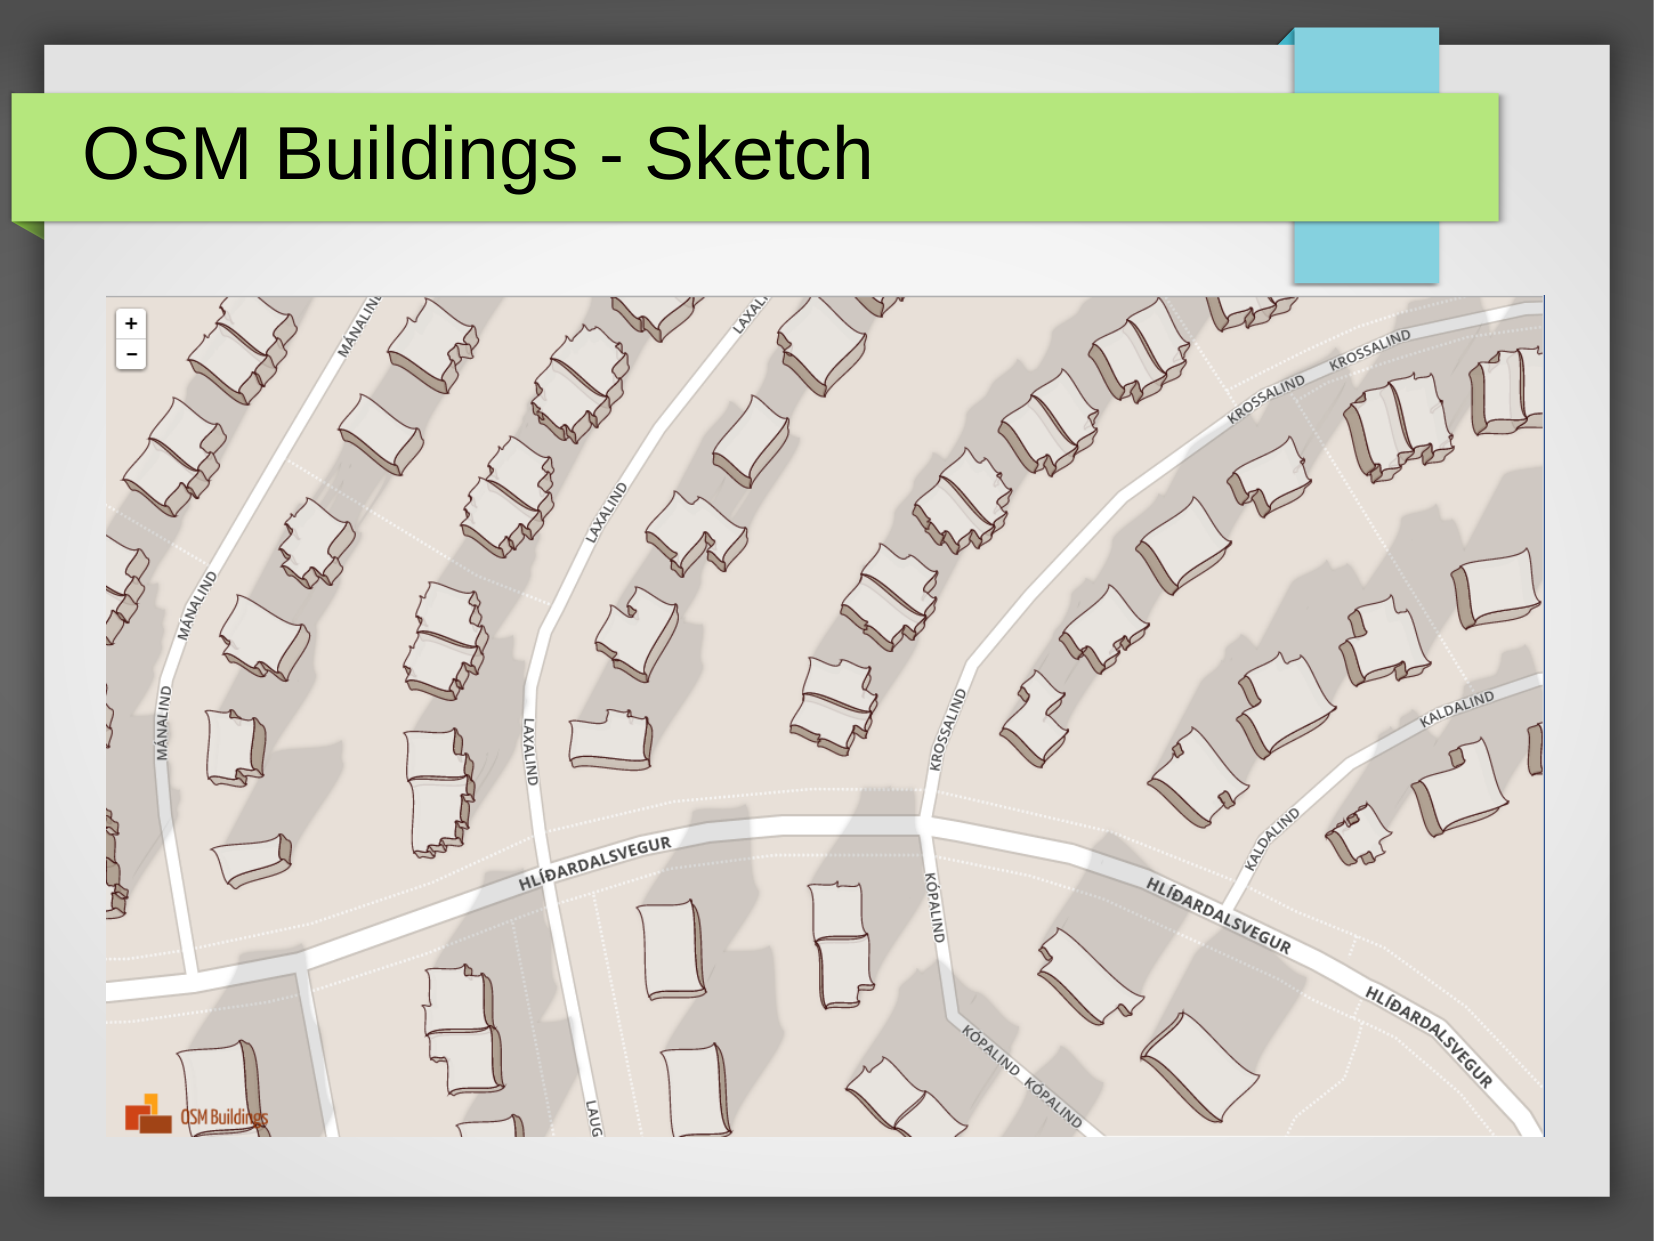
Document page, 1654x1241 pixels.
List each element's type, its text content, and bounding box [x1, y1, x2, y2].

picture [0, 0, 1654, 1241]
title OSM Buildings - Sketch [82, 94, 1264, 213]
